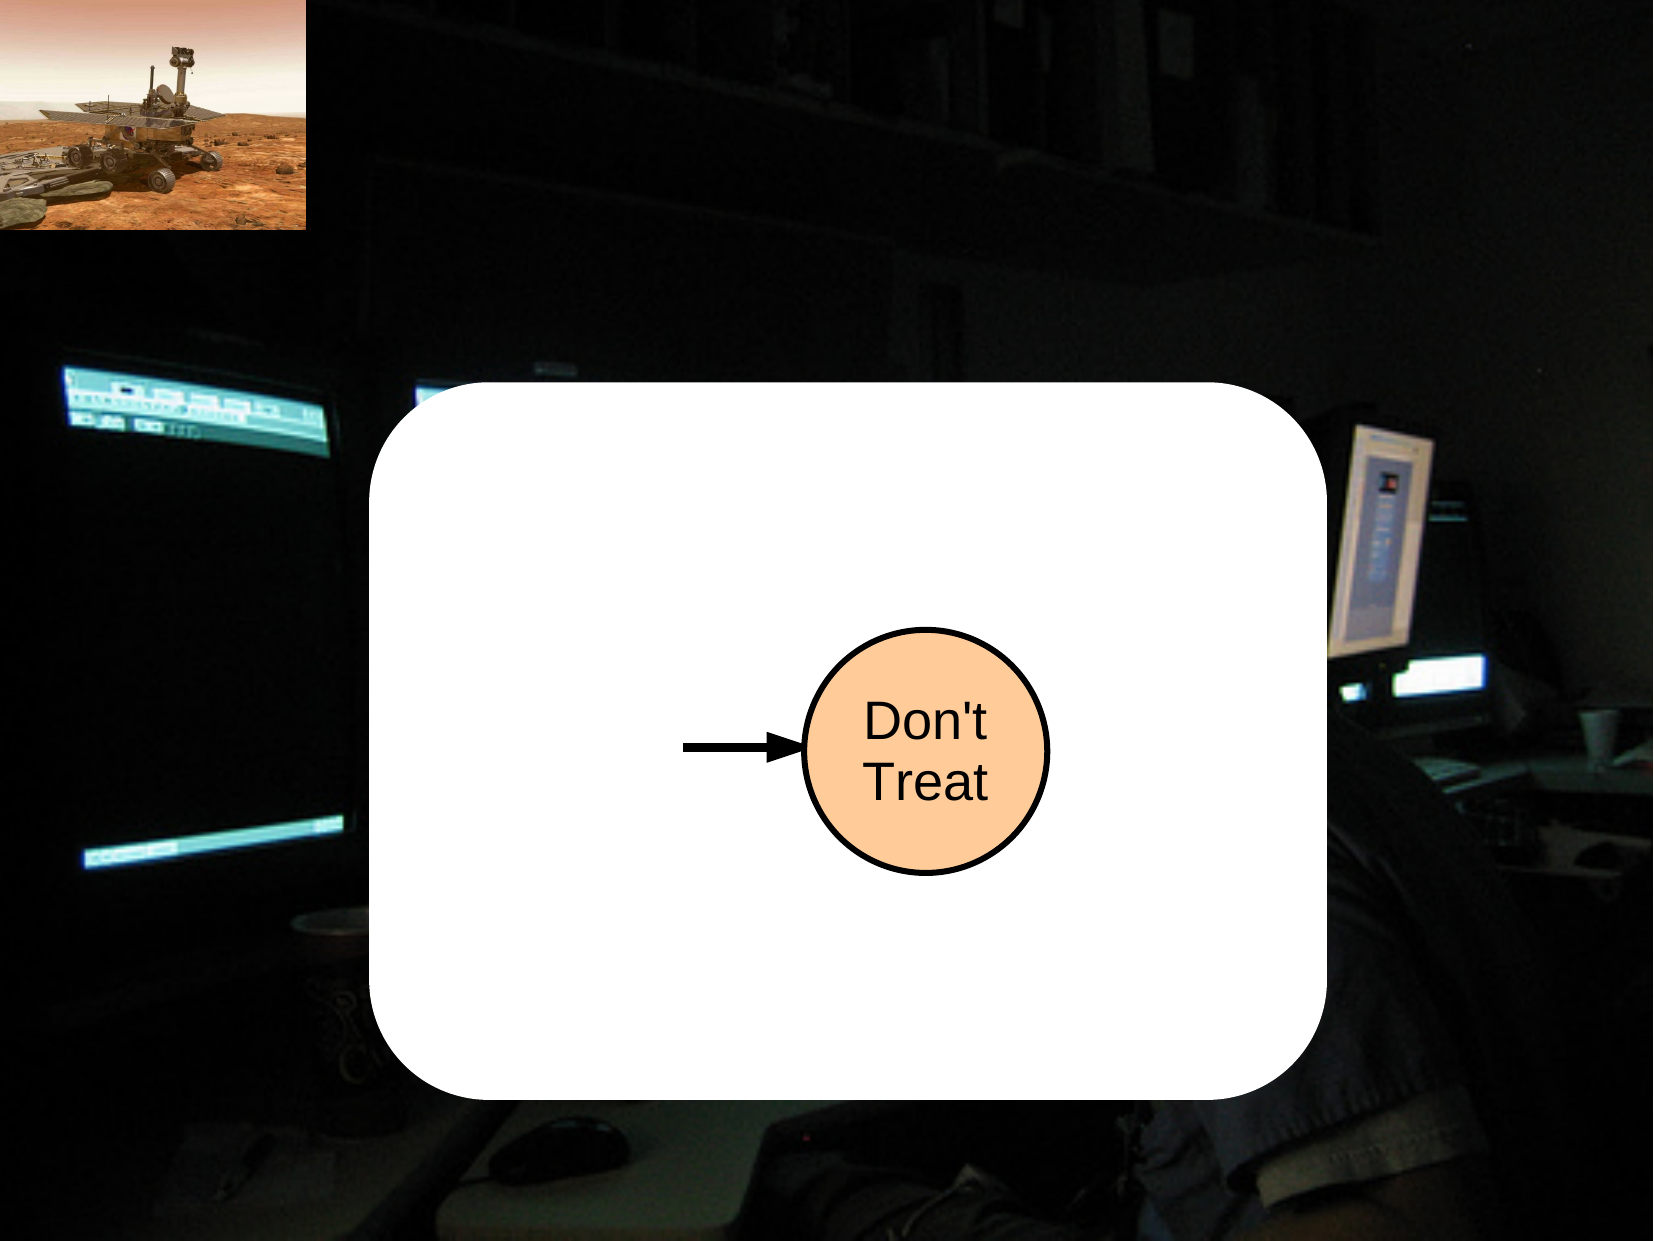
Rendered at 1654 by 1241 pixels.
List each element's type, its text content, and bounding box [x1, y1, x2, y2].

text_box [369, 382, 1327, 1100]
picture [0, 0, 1653, 1241]
text_box Don't Treat [804, 629, 1048, 873]
